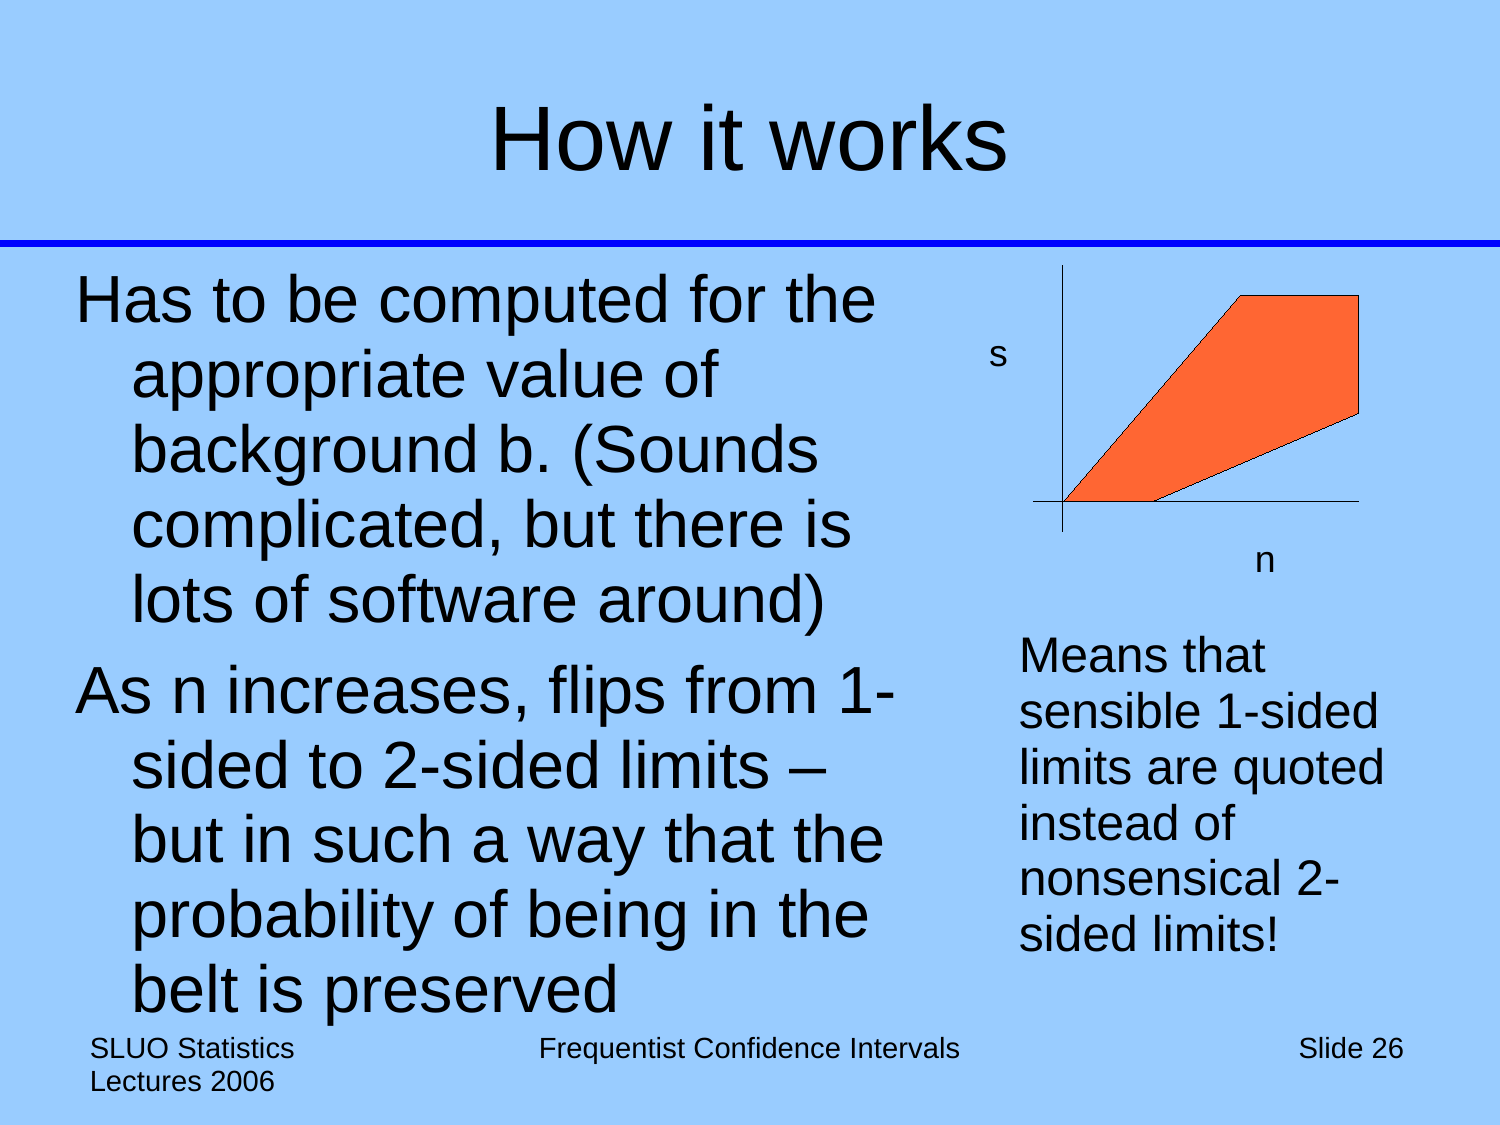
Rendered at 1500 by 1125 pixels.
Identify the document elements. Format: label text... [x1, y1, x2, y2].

text_box [708, 856, 768, 928]
list Has to be computed for the appropriate value of background b. (Sounds complicated, but there is lots of software around) As n increases, flips from 1-sided to 2-sided limits – but in such a way that the probability of being in the belt is preserved [75, 262, 916, 1027]
text_box s [974, 324, 1093, 382]
title How it works [75, 45, 1426, 233]
text_box [1062, 295, 1359, 502]
text_box n [1240, 531, 1291, 589]
text_box Means that sensible 1-sided limits are quoted instead of nonsensical 2-sided limits! [1003, 620, 1447, 970]
